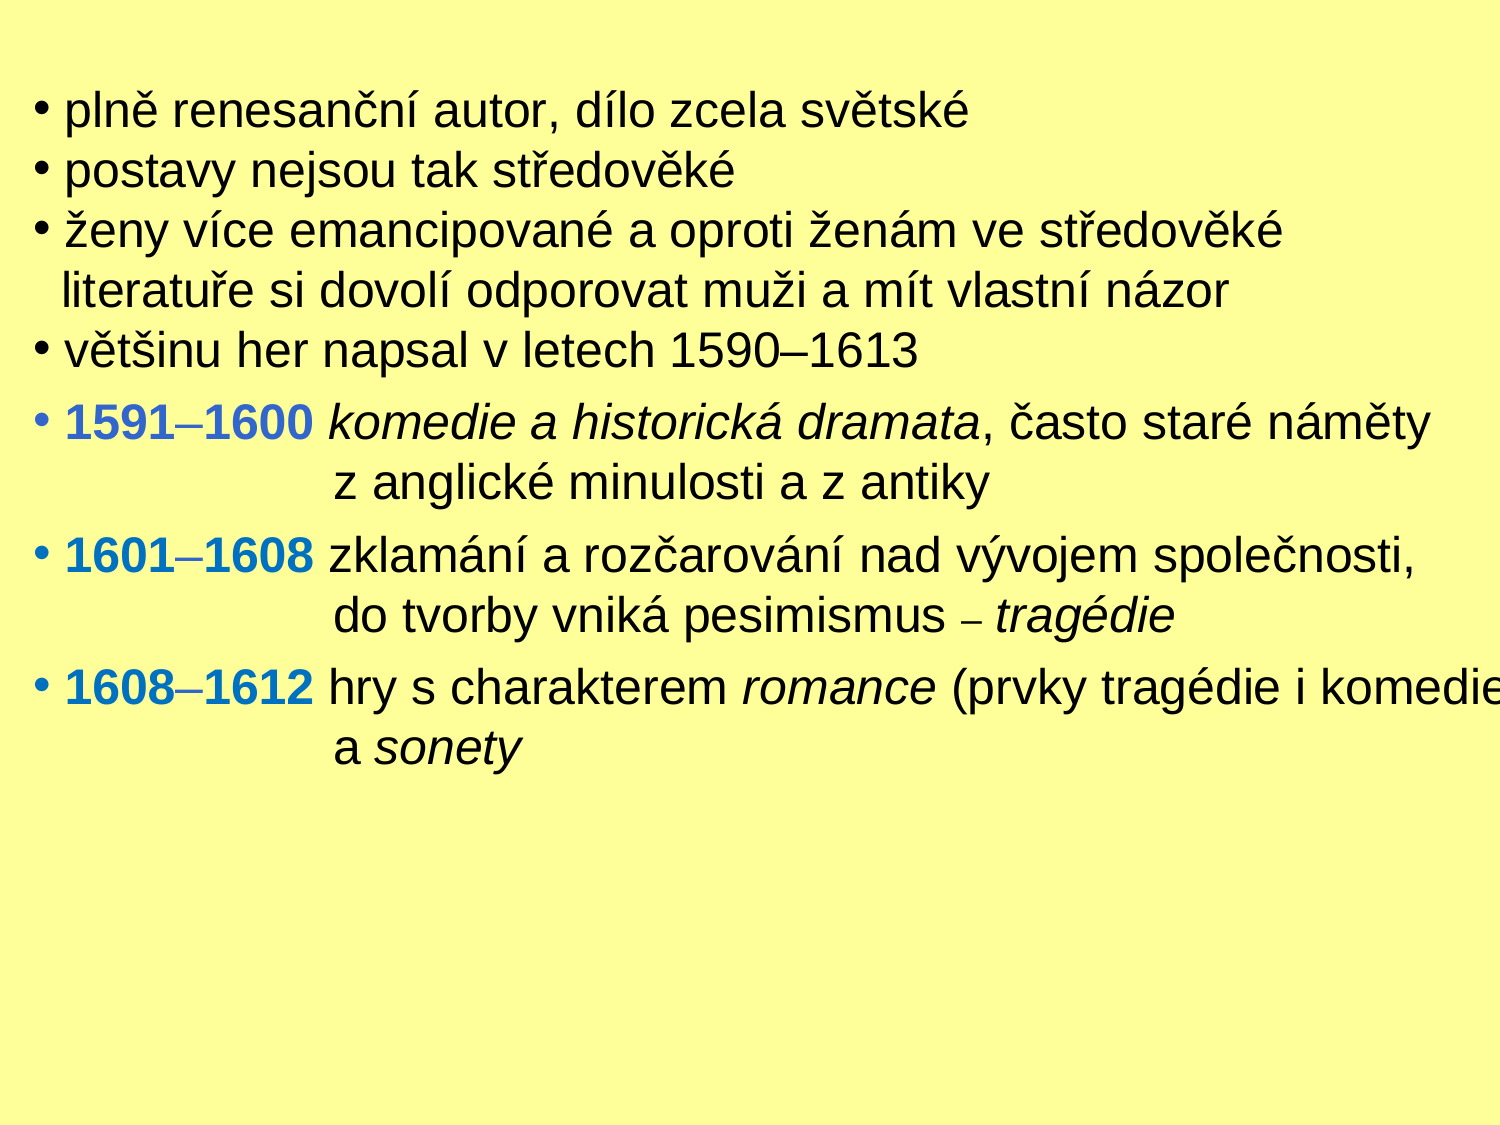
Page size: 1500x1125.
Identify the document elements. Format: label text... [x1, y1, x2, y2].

text_box plně renesanční autor, dílo zcela světské postavy nejsou tak středověké ženy více emancipované a oproti ženám ve středověké literatuře si dovolí odporovat muži a mít vlastní názor většinu her napsal v letech 1590–1613 1591–1600 komedie a historická dramata, často staré náměty z anglické minulosti a z antiky 1601–1608 zklamání a rozčarování nad vývojem společnosti, do tvorby vniká pesimismus – tragédie 1608–1612 hry s charakterem romance (prvky tragédie i komedie) a sonety [18, 69, 1500, 1000]
